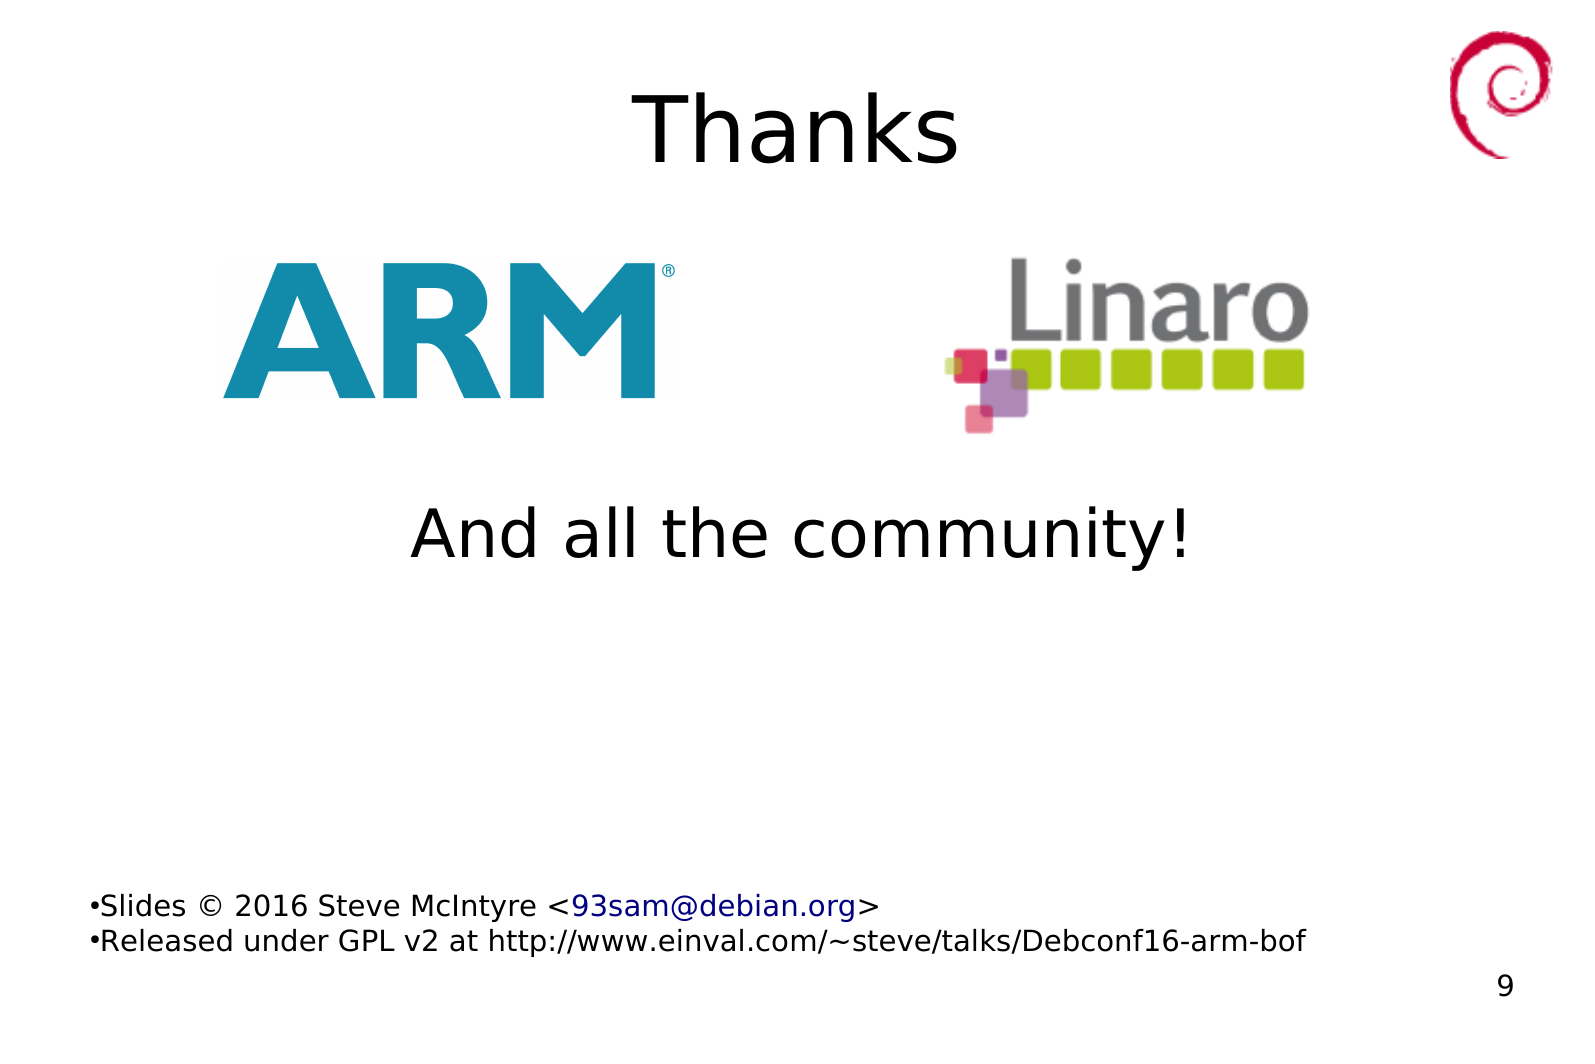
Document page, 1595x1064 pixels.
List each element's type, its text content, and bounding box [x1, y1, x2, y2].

picture [222, 262, 676, 399]
picture [1450, 31, 1555, 159]
title Thanks [79, 49, 1515, 213]
text_box Slides © 2016 Steve McIntyre <93sam@debian.org> Released under GPL v2 at http://www.einval.com/~steve/talks/Debconf16-arm-bof [75, 882, 1463, 975]
picture [900, 187, 1351, 488]
text_box And all the community! [378, 495, 1228, 574]
